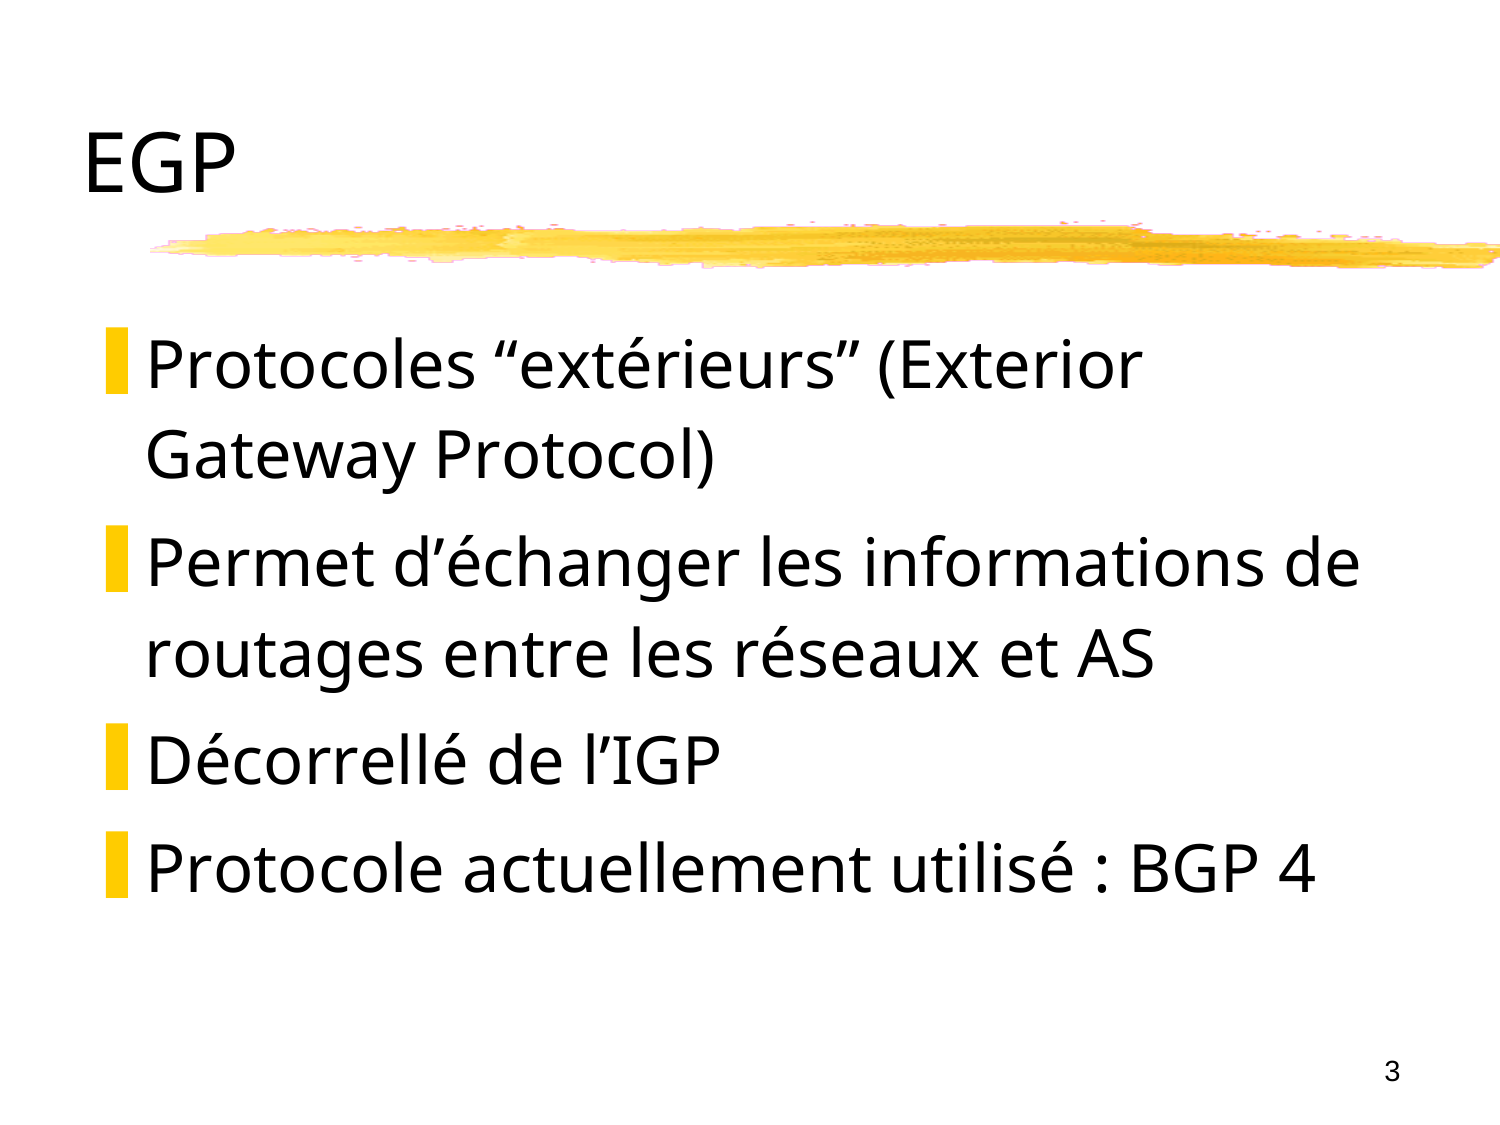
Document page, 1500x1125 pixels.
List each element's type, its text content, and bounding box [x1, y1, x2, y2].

list Protocoles “extérieurs” (Exterior Gateway Protocol)‏ Permet d’échanger les informations de routages entre les réseaux et AS Décorrellé de l’IGP Protocole actuellement utilisé : BGP 4 [74, 309, 1417, 995]
picture [150, 215, 1500, 279]
title EGP [66, 37, 1342, 225]
